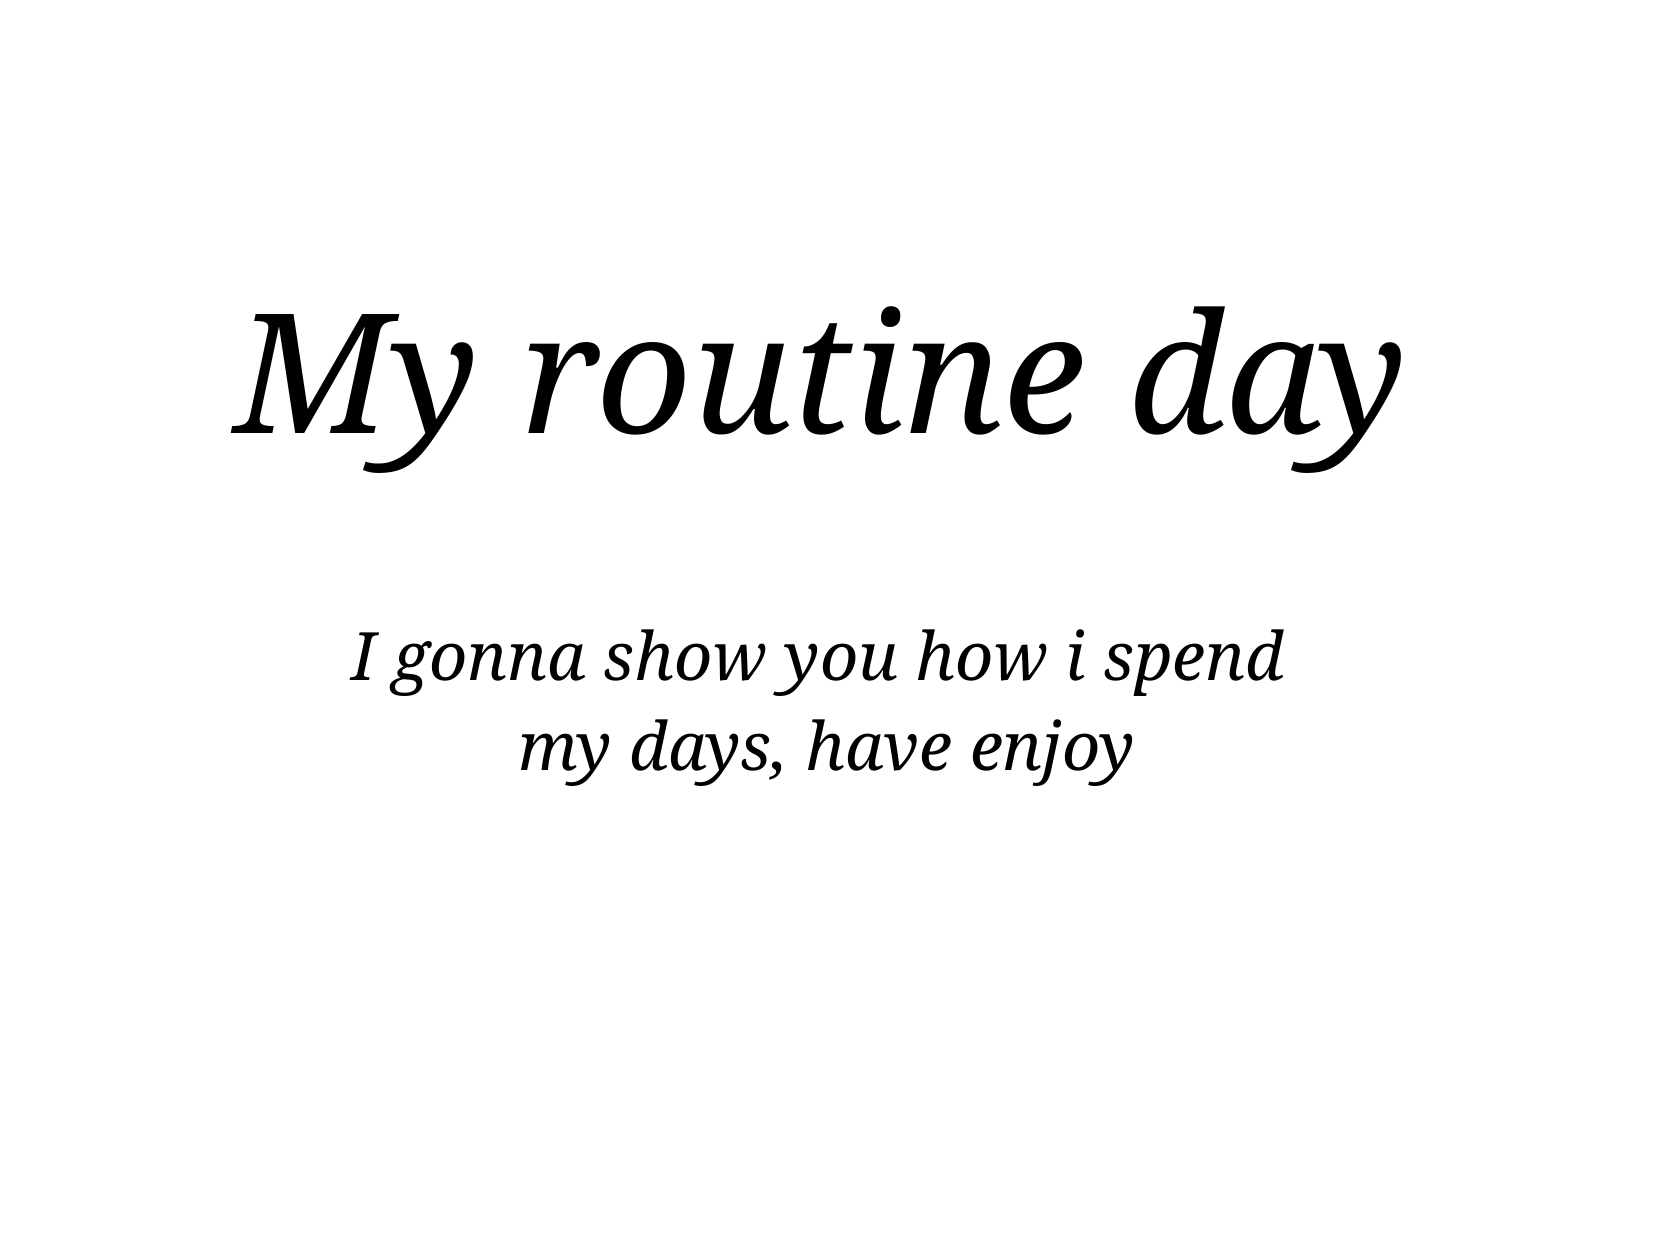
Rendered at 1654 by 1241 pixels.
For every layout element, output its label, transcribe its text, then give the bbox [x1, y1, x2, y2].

title My routine day [47, 236, 1595, 503]
subtitle I gonna show you how i spend my days, have enjoy [82, 290, 1571, 1109]
